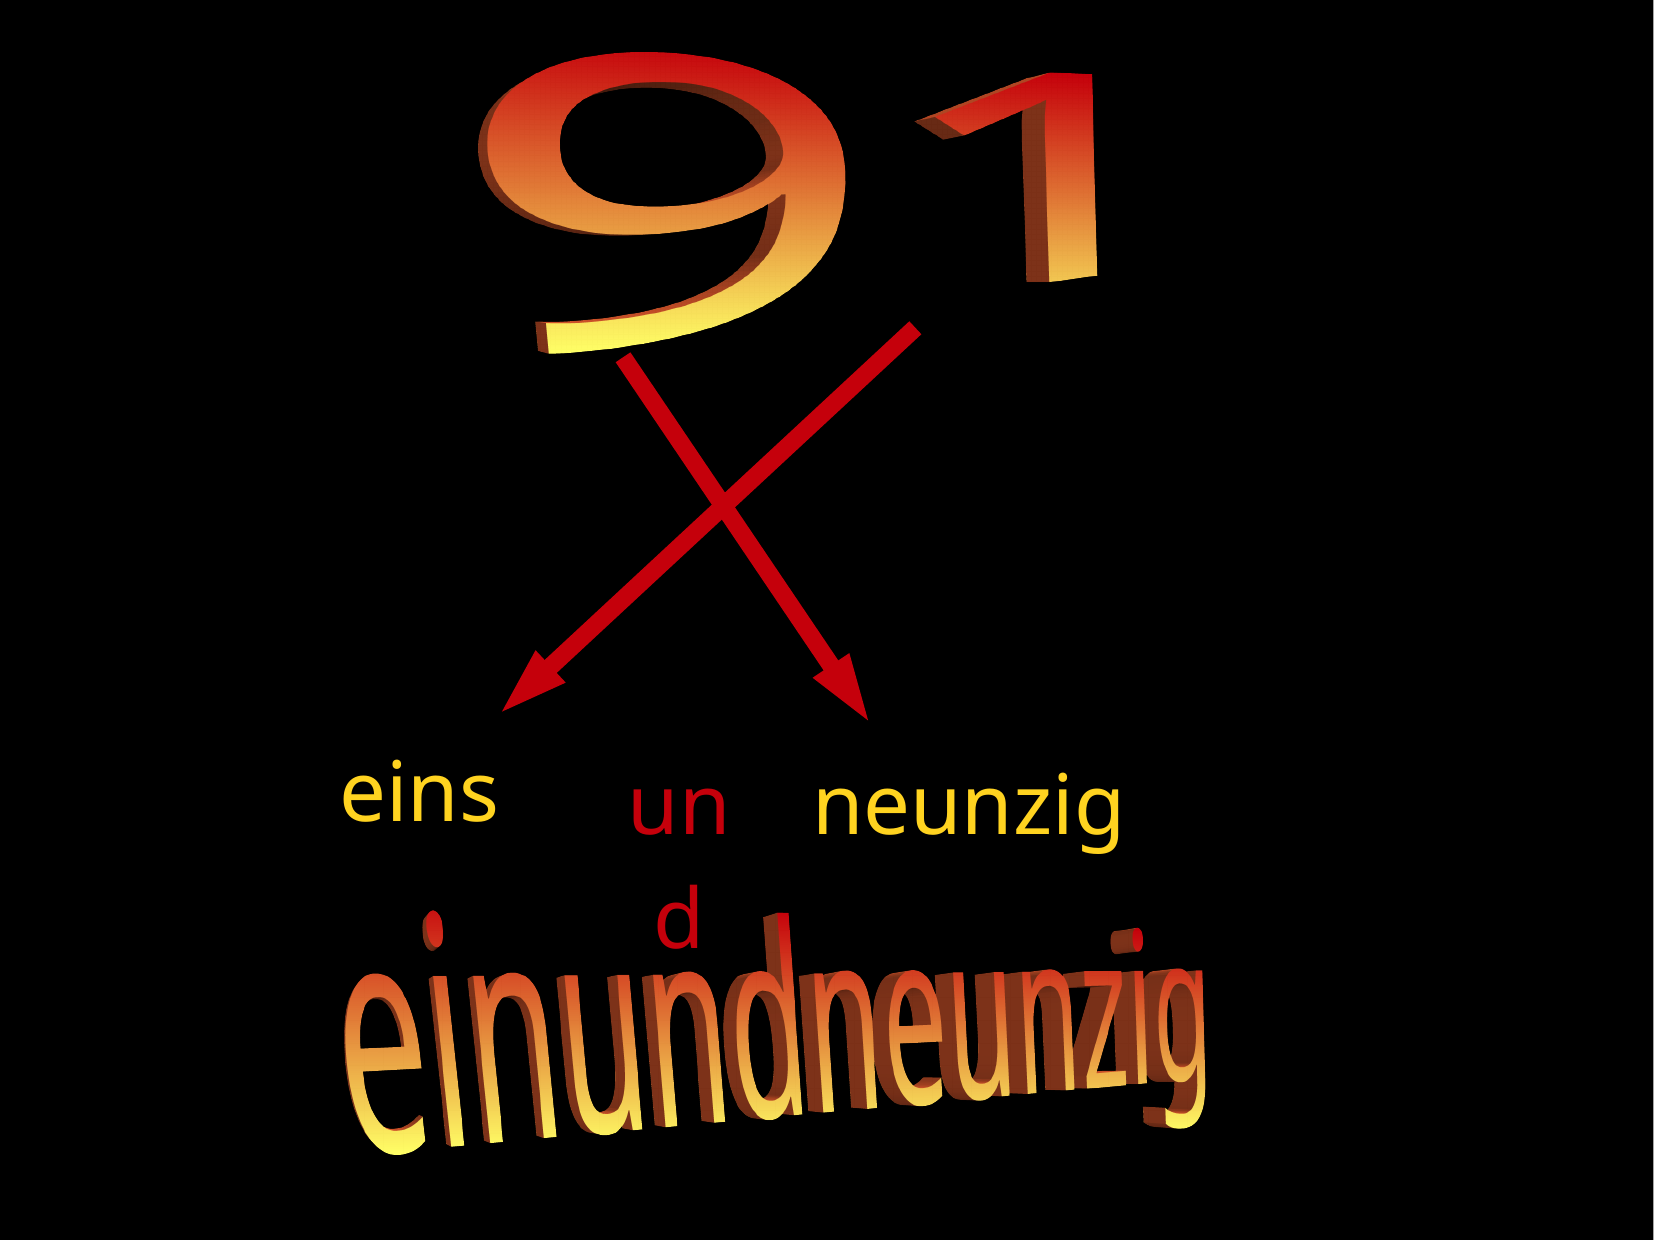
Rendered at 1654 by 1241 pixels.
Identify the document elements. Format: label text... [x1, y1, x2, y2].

text_box und [590, 738, 768, 870]
text_box neunzig [797, 738, 1152, 870]
text_box eins [324, 725, 591, 857]
